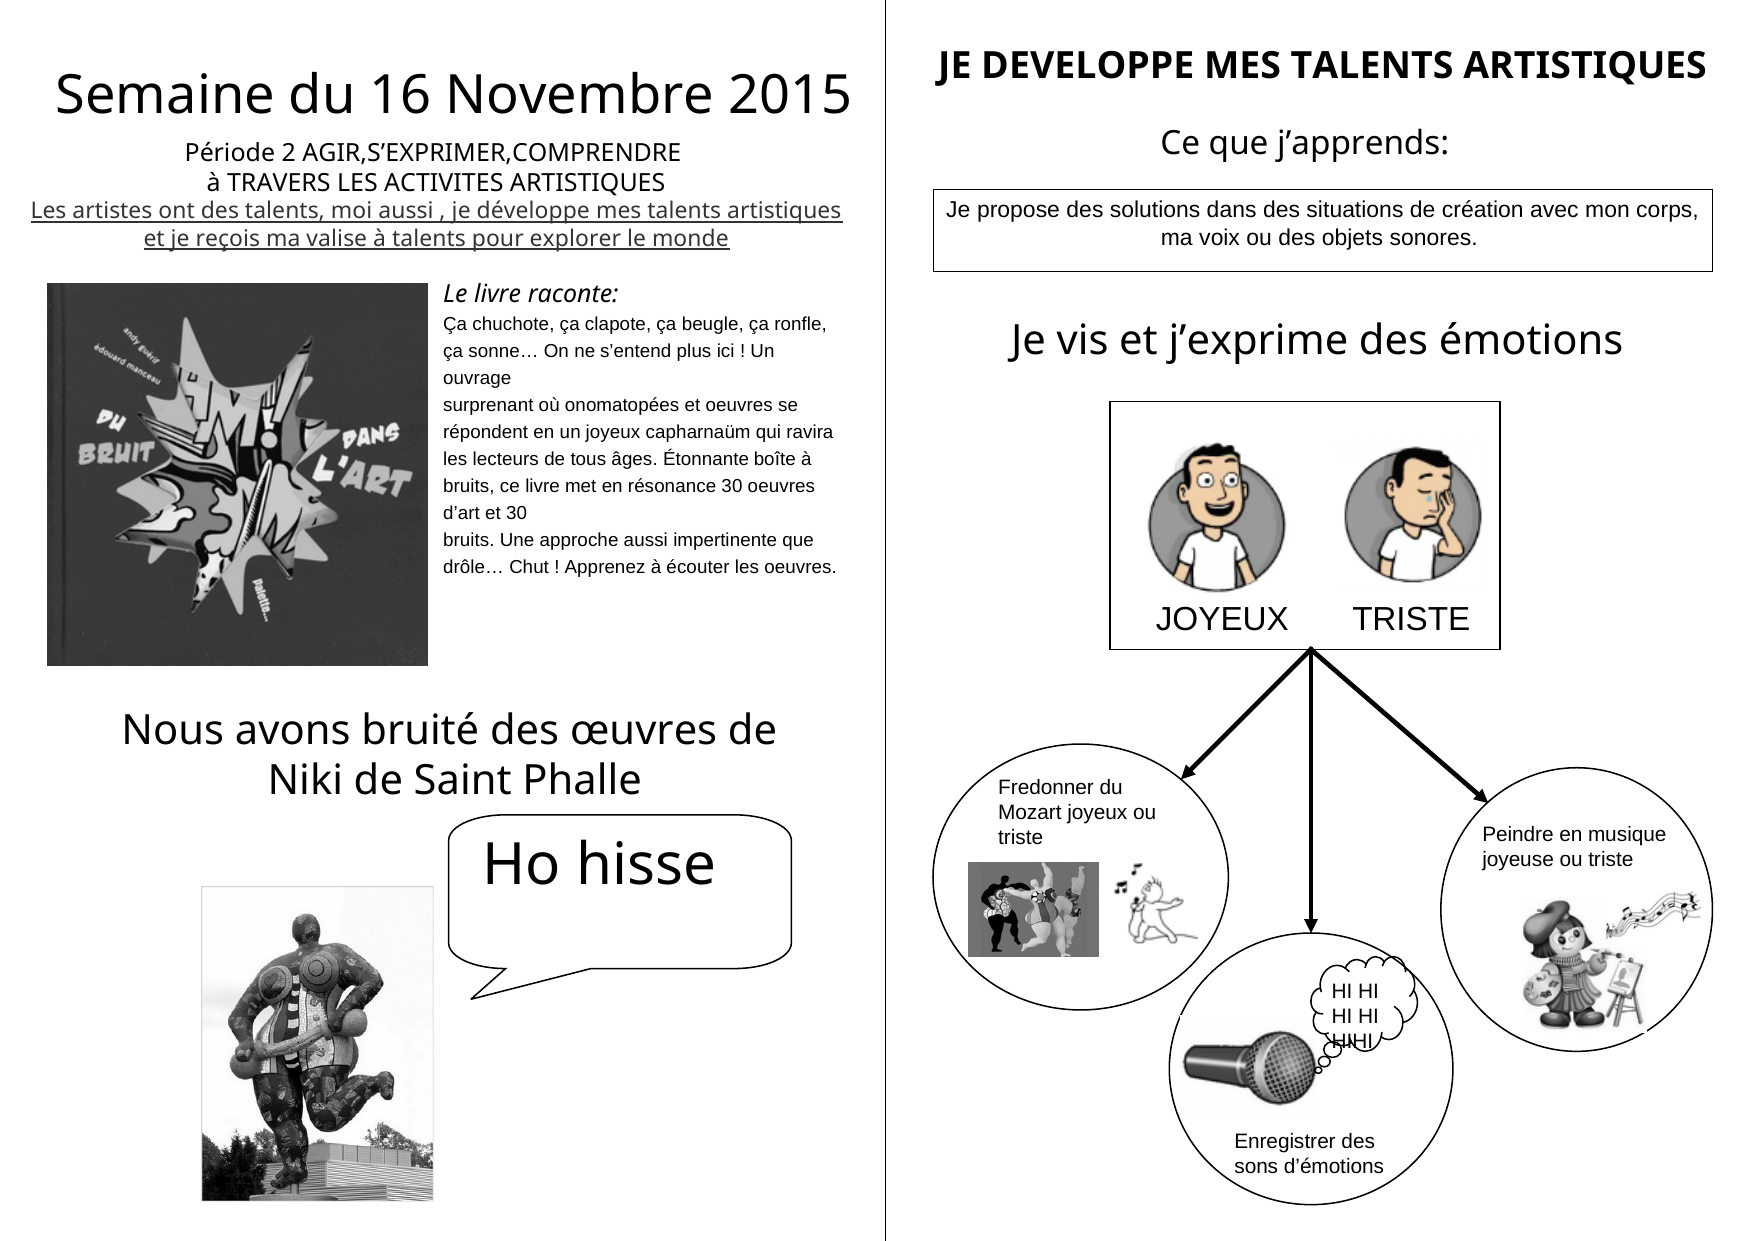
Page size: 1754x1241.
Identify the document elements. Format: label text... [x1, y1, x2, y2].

text_box JE DEVELOPPE MES TALENTS ARTISTIQUES [1111, 402, 1499, 649]
text_box TRISTE [1334, 590, 1489, 638]
picture [1522, 885, 1705, 1033]
text_box HI HI HI HI HIHI [1310, 956, 1418, 1074]
picture [200, 885, 434, 1202]
text_box JE DEVELOPPE MES TALENTS ARTISTIQUES [1001, 745, 1160, 767]
text_box Fredonner du Mozart joyeux ou triste [992, 767, 1181, 863]
text_box Période 2 AGIR,S’EXPRIMER,COMPRENDRE à TRAVERS LES ACTIVITES ARTISTIQUES Les artistes ont des talents, moi aussi , je développe mes talents artistiques et je reçois ma valise à talents pour explorer le monde [11, 130, 862, 284]
text_box JE DEVELOPPE MES TALENTS ARTISTIQUES [1171, 979, 1452, 1170]
picture [1334, 436, 1488, 590]
text_box JE DEVELOPPE MES TALENTS ARTISTIQUES [1479, 769, 1675, 814]
text_box JE DEVELOPPE MES TALENTS ARTISTIQUES [1442, 817, 1640, 1050]
text_box JOYEUX [1145, 590, 1300, 638]
text_box Semaine du 16 Novembre 2015 [46, 53, 863, 148]
picture [47, 283, 428, 666]
picture [1110, 862, 1198, 950]
picture [1180, 1015, 1317, 1115]
text_box Ce que j’apprends: [1074, 115, 1536, 181]
text_box JE DEVELOPPE MES TALENTS ARTISTIQUES [1647, 818, 1711, 1029]
text_box Je propose des solutions dans des situations de création avec mon corps, ma voix ou des objets sonores. [933, 189, 1713, 272]
picture [968, 862, 1099, 957]
text_box Je vis et j’exprime des émotions [956, 306, 1690, 402]
text_box Peindre en musique joyeuse ou triste [1476, 814, 1678, 898]
text_box Nous avons bruité des œuvres de Niki de Saint Phalle [59, 696, 851, 1146]
text_box Le livre raconte: Ça chuchote, ça clapote, ça beugle, ça ronfle, ça sonne… On ne s’entend plus ici ! Un ouvrage surprenant où onomatopées et oeuvres se répondent en un joyeux capharnaüm qui ravira les lecteurs de tous âges. Étonnante boîte à bruits, ce livre met en résonance 30 oeuvres d’art et 30 bruits. Une approche aussi impertinente que drôle… Chut ! Apprenez à écouter les oeuvres. [437, 271, 851, 662]
text_box JE DEVELOPPE MES TALENTS ARTISTIQUES [921, 35, 1725, 1170]
text_box Ho hisse [448, 814, 792, 1000]
text_box JE DEVELOPPE MES TALENTS ARTISTIQUES [934, 773, 1227, 1009]
text_box JE DEVELOPPE MES TALENTS ARTISTIQUES [1183, 934, 1388, 1015]
picture [1145, 436, 1291, 590]
text_box Enregistrer des sons d’émotions [1228, 1122, 1394, 1194]
